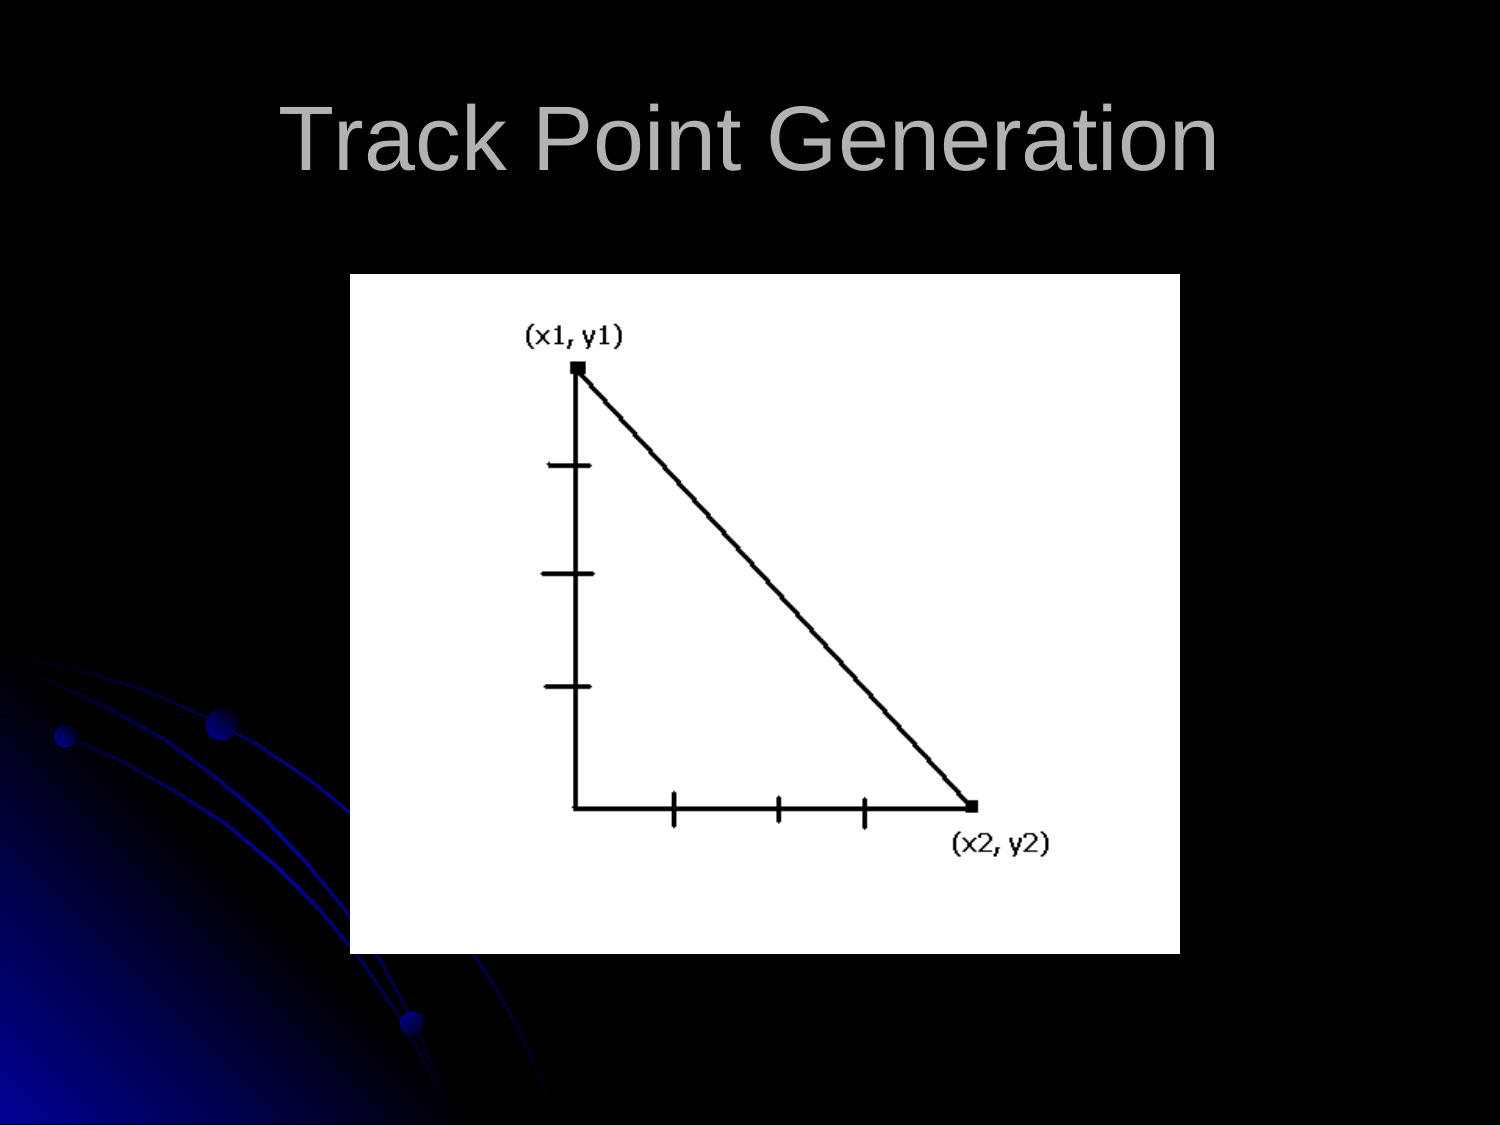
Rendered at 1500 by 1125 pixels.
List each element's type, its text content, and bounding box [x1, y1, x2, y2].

picture [350, 274, 1180, 954]
title Track Point Generation [75, 45, 1426, 233]
